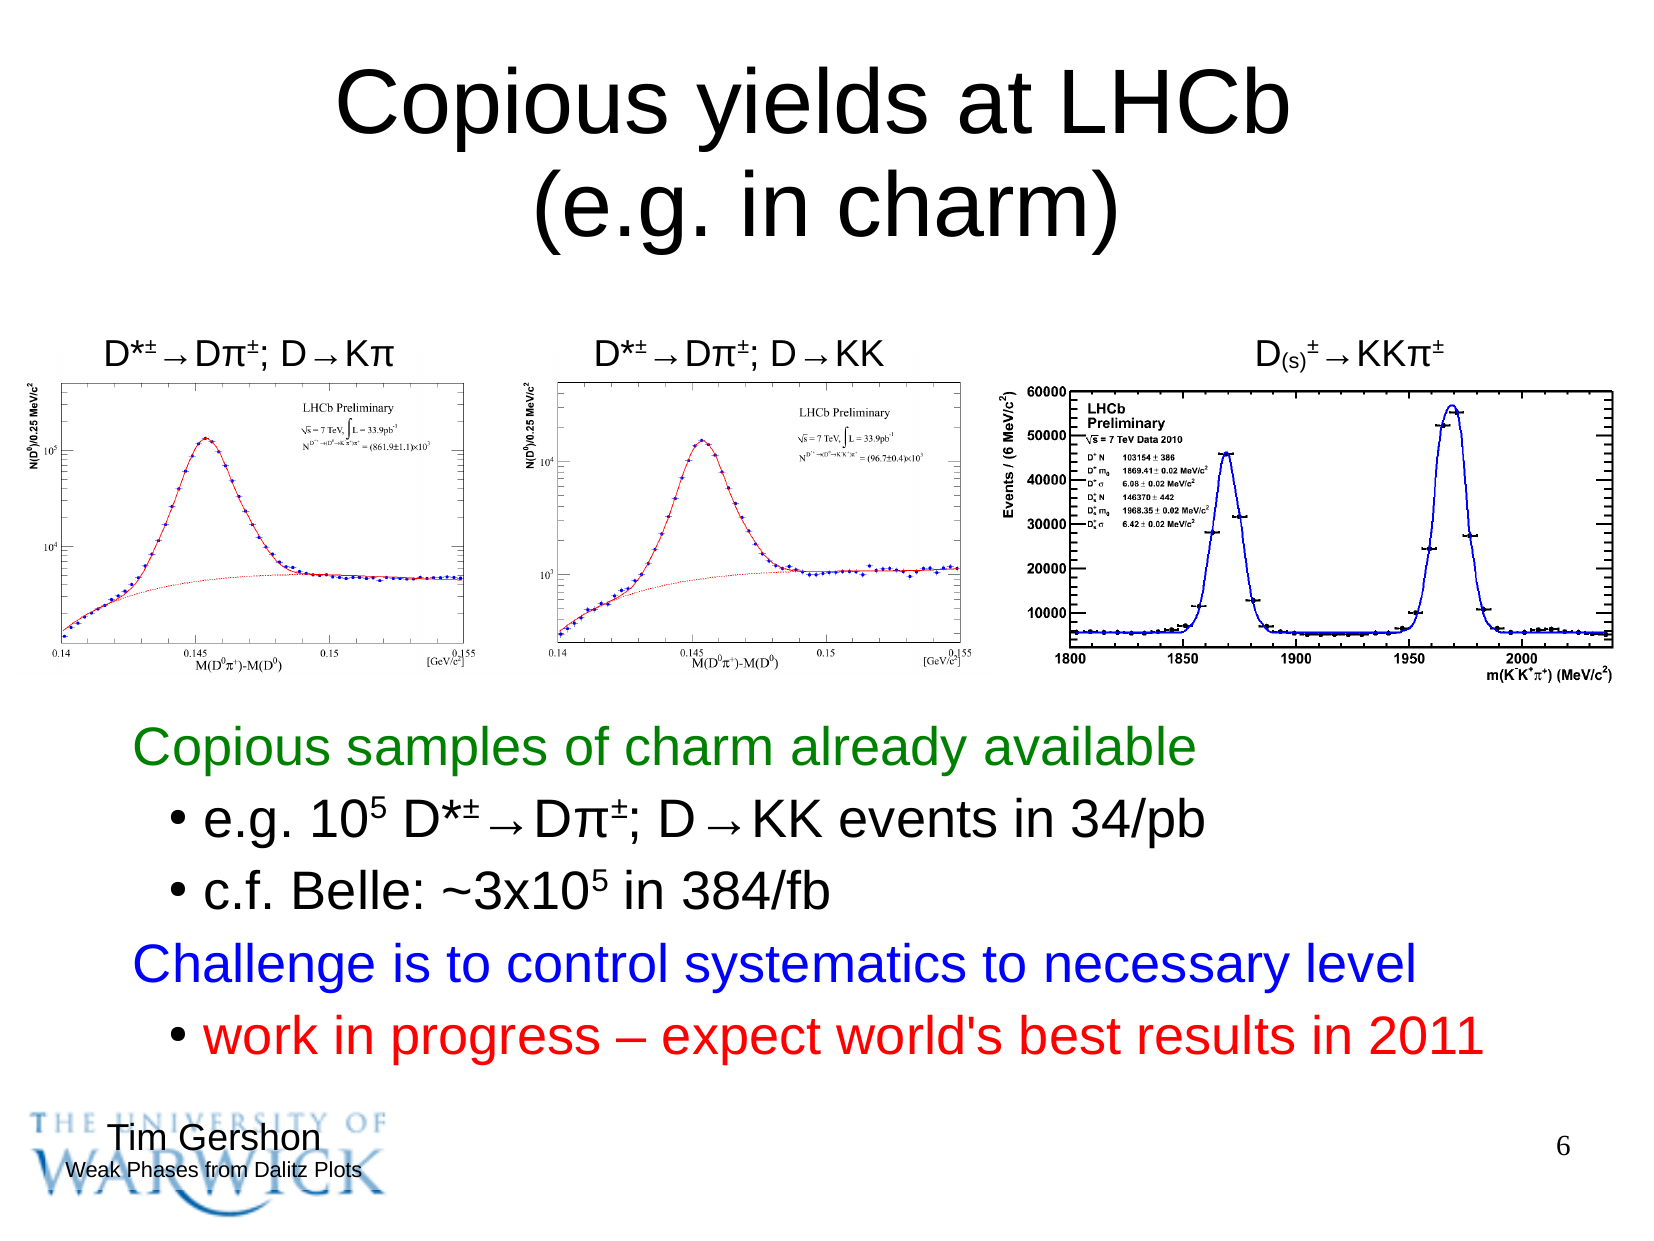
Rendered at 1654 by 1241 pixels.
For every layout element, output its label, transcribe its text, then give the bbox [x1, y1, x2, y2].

text_box D*±→Dπ±; D→Kπ [88, 324, 414, 384]
picture [11, 350, 1643, 684]
text_box D(s)±→KKπ± [1187, 324, 1512, 396]
text_box Tim Gershon Weak Phases from Dalitz Plots [45, 1108, 383, 1190]
picture [19, 1106, 406, 1232]
title Copious yields at LHCb (e.g. in charm) [82, 49, 1571, 257]
text_box Copious samples of charm already available e.g. 105 D*±→Dπ±; D→KK events in 34/pb c.f. Belle: ~3x105 in 384/fb Challenge is to control systematics to necessary level work in progress – expect world's best results in 2011 [118, 708, 1536, 1078]
text_box D*±→Dπ±; D→KK [578, 324, 904, 384]
